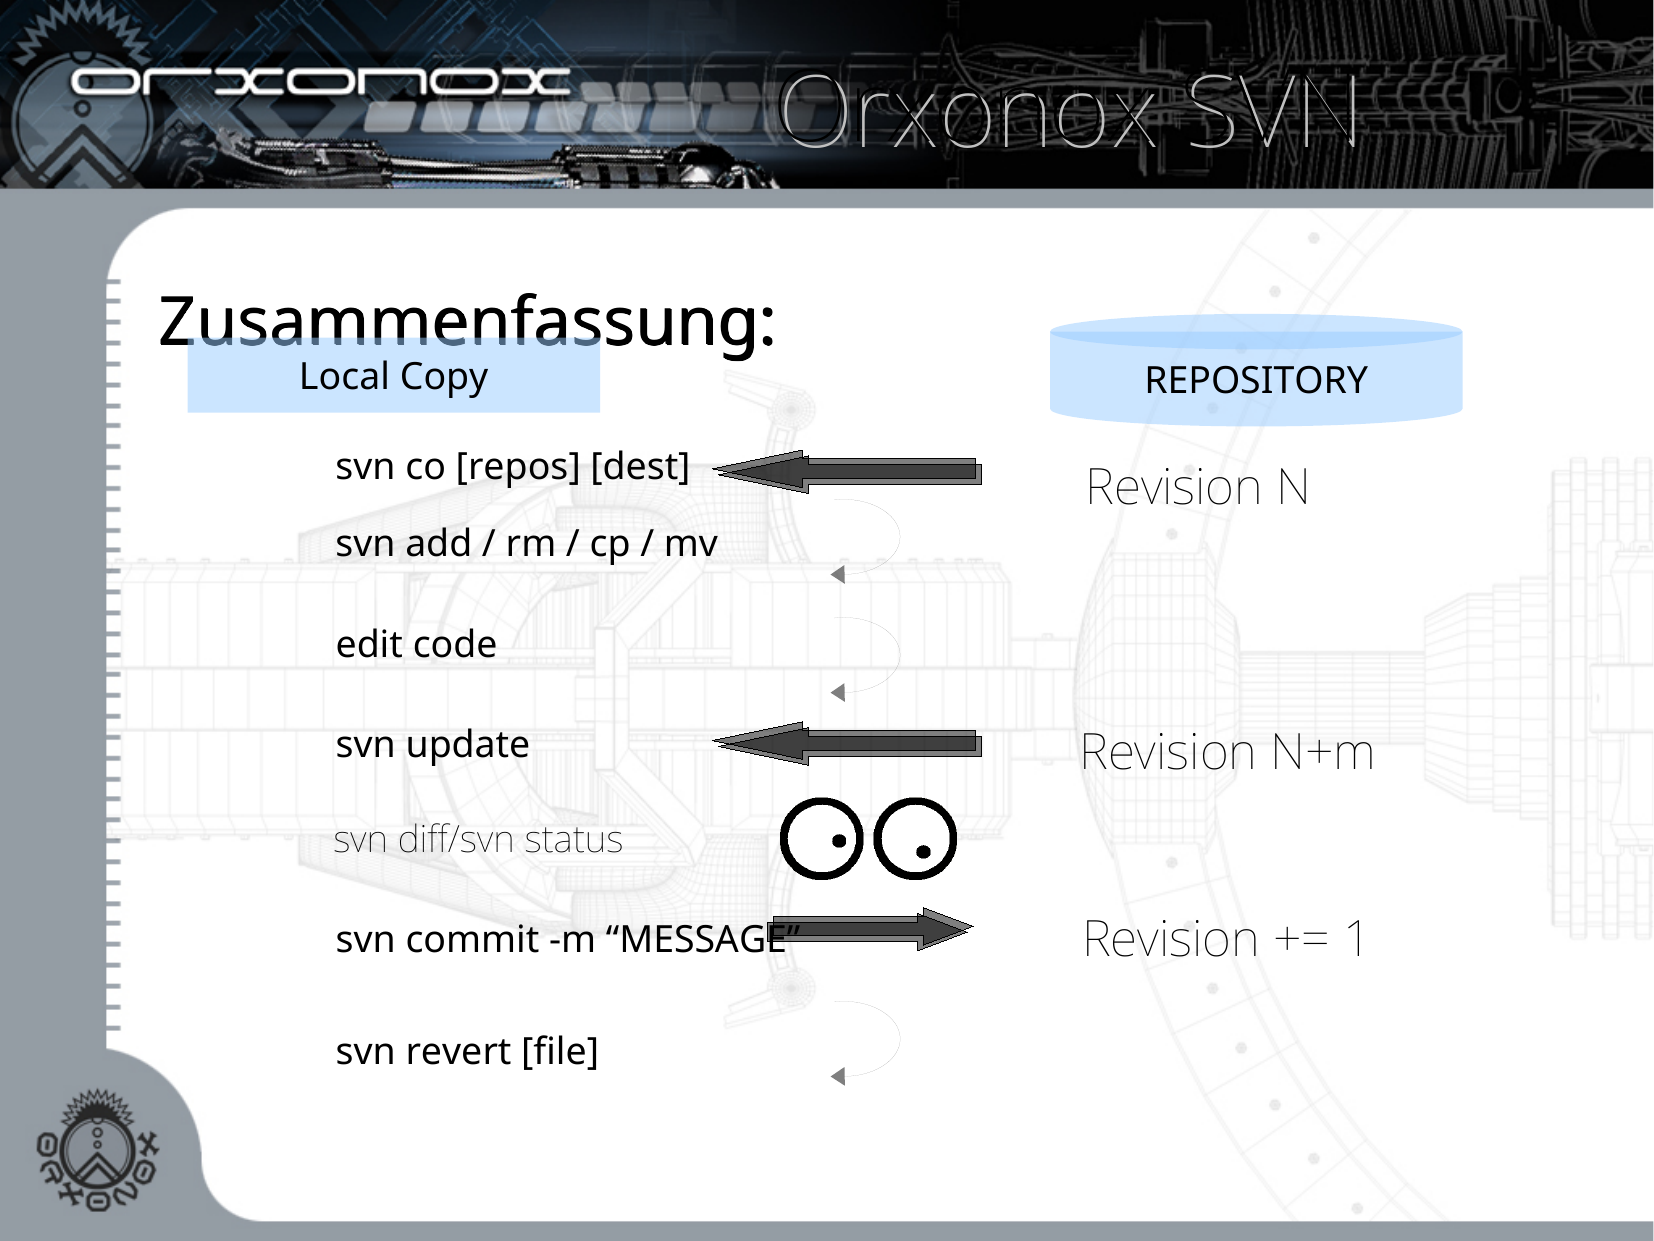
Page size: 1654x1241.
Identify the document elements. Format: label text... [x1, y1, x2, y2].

picture [0, 0, 1654, 1241]
text_box edit code [320, 609, 493, 665]
text_box Orxonox SVN [722, 26, 1595, 151]
text_box Zusammenfassung: [158, 273, 1181, 301]
text_box [830, 1001, 901, 1086]
text_box Revision += 1 [1031, 895, 1463, 965]
text_box svn revert [file] [320, 1017, 581, 1073]
text_box Revision N [1035, 444, 1411, 514]
text_box [830, 499, 901, 584]
text_box Revision N+m [1029, 708, 1506, 778]
text_box REPOSITORY [1050, 313, 1463, 427]
text_box [712, 721, 982, 766]
text_box [767, 907, 974, 951]
text_box svn diff/svn status [283, 804, 640, 861]
text_box [712, 450, 982, 494]
text_box svn co [repos] [dest] [320, 432, 668, 488]
text_box svn add / rm / cp / mv [320, 509, 729, 565]
text_box Local Copy [187, 337, 601, 413]
text_box svn update [320, 710, 520, 766]
text_box svn commit -m “MESSAGE” [320, 905, 780, 961]
text_box [830, 617, 901, 702]
